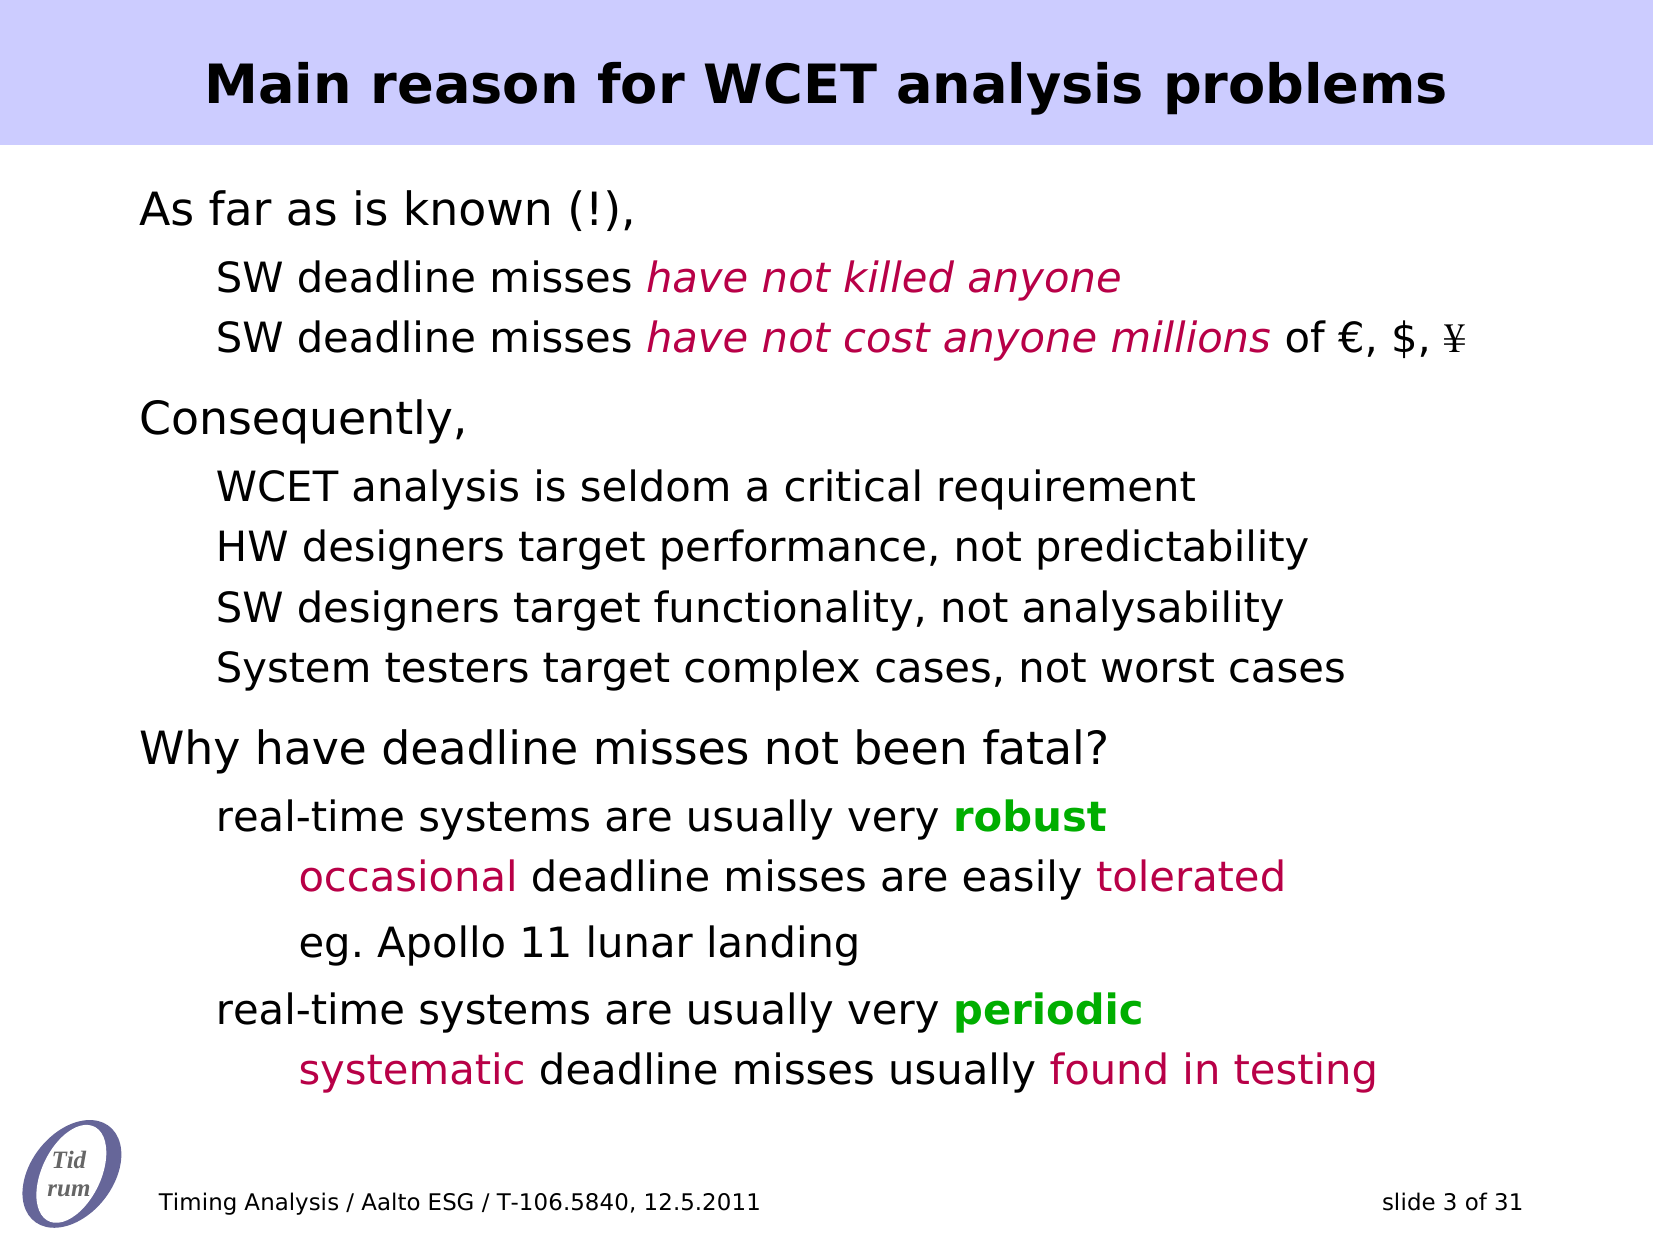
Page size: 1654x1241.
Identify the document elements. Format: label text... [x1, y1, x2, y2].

list As far as is known (!), SW deadline misses have not killed anyone SW deadline misses have not cost anyone millions of €, $, ¥ Consequently, WCET analysis is seldom a critical requirement HW designers target performance, not predictability SW designers target functionality, not analysability System testers target complex cases, not worst cases Why have deadline misses not been fatal? real-time systems are usually very robust occasional deadline misses are easily tolerated eg. Apollo 11 lunar landing real-time systems are usually very periodic systematic deadline misses usually found in testing [121, 182, 1533, 1095]
title Main reason for WCET analysis problems [121, 43, 1533, 126]
